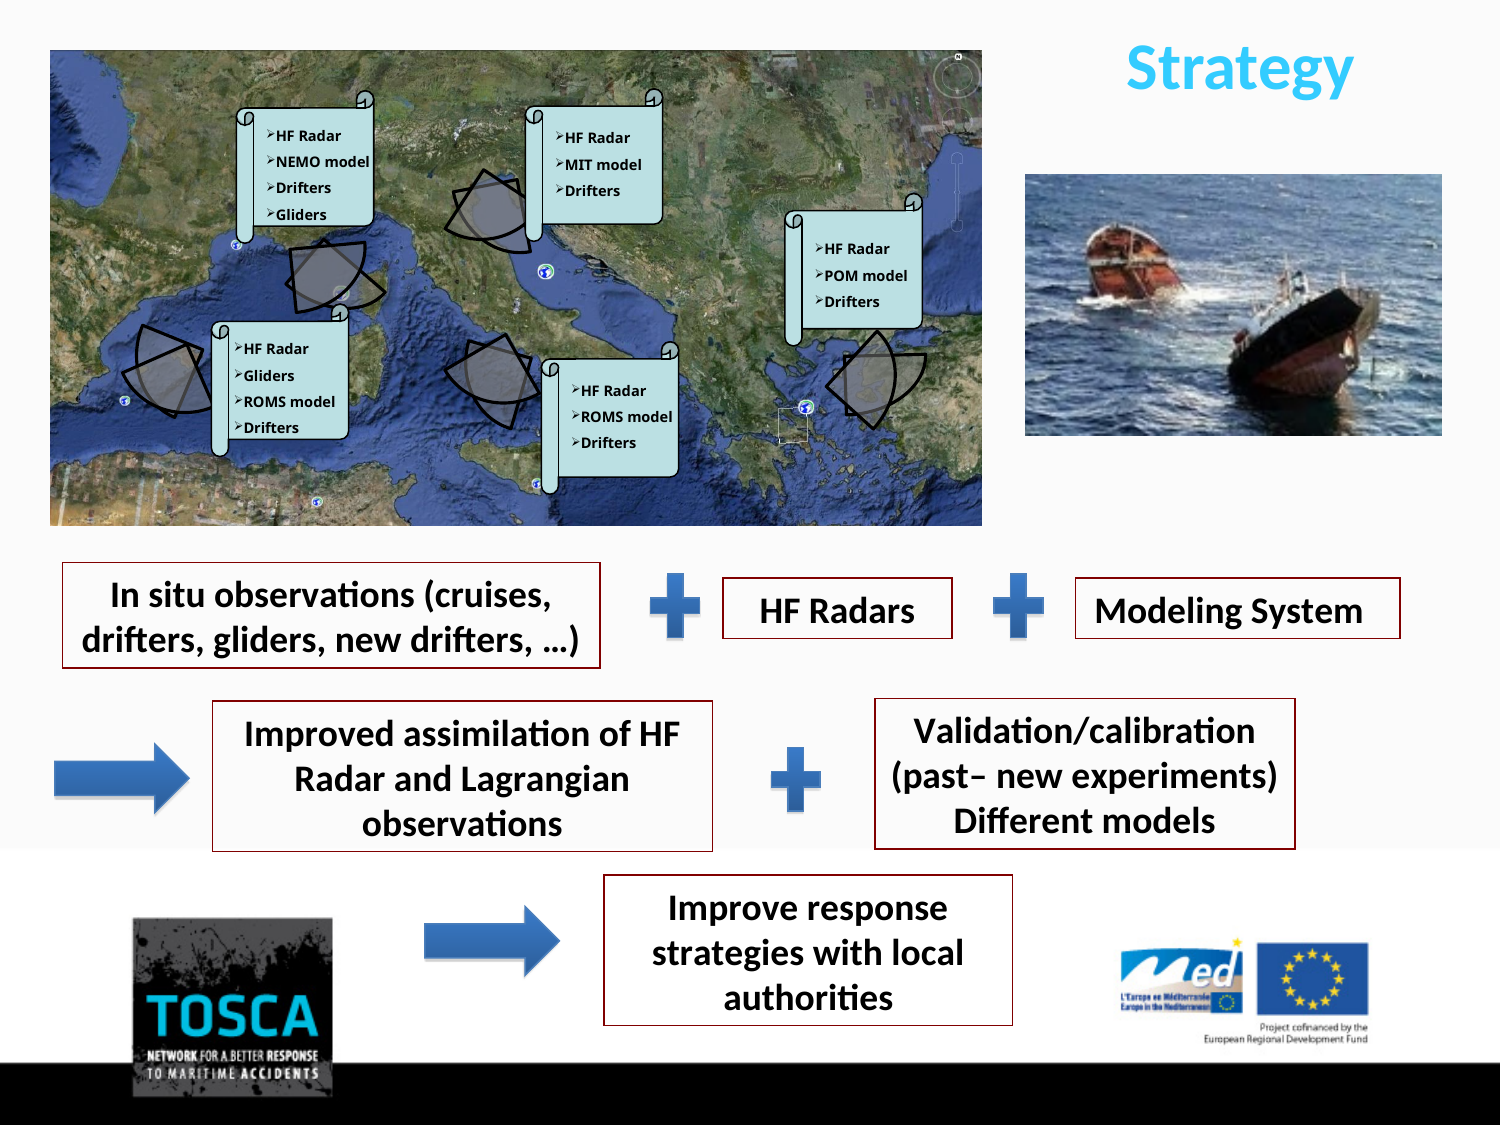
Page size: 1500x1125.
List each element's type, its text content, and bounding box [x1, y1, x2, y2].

text_box HF Radar ROMS model Drifters [554, 373, 716, 461]
text_box [54, 744, 190, 813]
text_box Improved assimilation of HF Radar and Lagrangian observations [212, 701, 713, 852]
title Strategy [982, 0, 1500, 125]
text_box In situ observations (cruises, drifters, gliders, new drifters, …) [62, 562, 601, 668]
text_box [771, 747, 821, 811]
text_box [236, 90, 374, 244]
text_box Improve response strategies with local authorities [604, 874, 1013, 1026]
text_box HF Radar MIT model Drifters [538, 120, 700, 208]
text_box [993, 573, 1043, 638]
text_box [122, 239, 386, 457]
text_box HF Radar NEMO model Drifters Gliders [249, 118, 411, 232]
text_box [445, 88, 663, 253]
text_box HF Radars [723, 578, 952, 639]
text_box HF Radar Gliders ROMS model Drifters [217, 331, 379, 446]
text_box [424, 906, 560, 976]
text_box HF Radar POM model Drifters [797, 231, 960, 320]
text_box Modeling System [1075, 578, 1400, 639]
picture [0, 0, 1500, 1125]
text_box [650, 573, 700, 638]
text_box [826, 331, 926, 430]
text_box [784, 193, 923, 346]
text_box [541, 341, 679, 495]
text_box Validation/calibration (past– new experiments) Different models [875, 698, 1295, 849]
text_box [444, 334, 540, 429]
